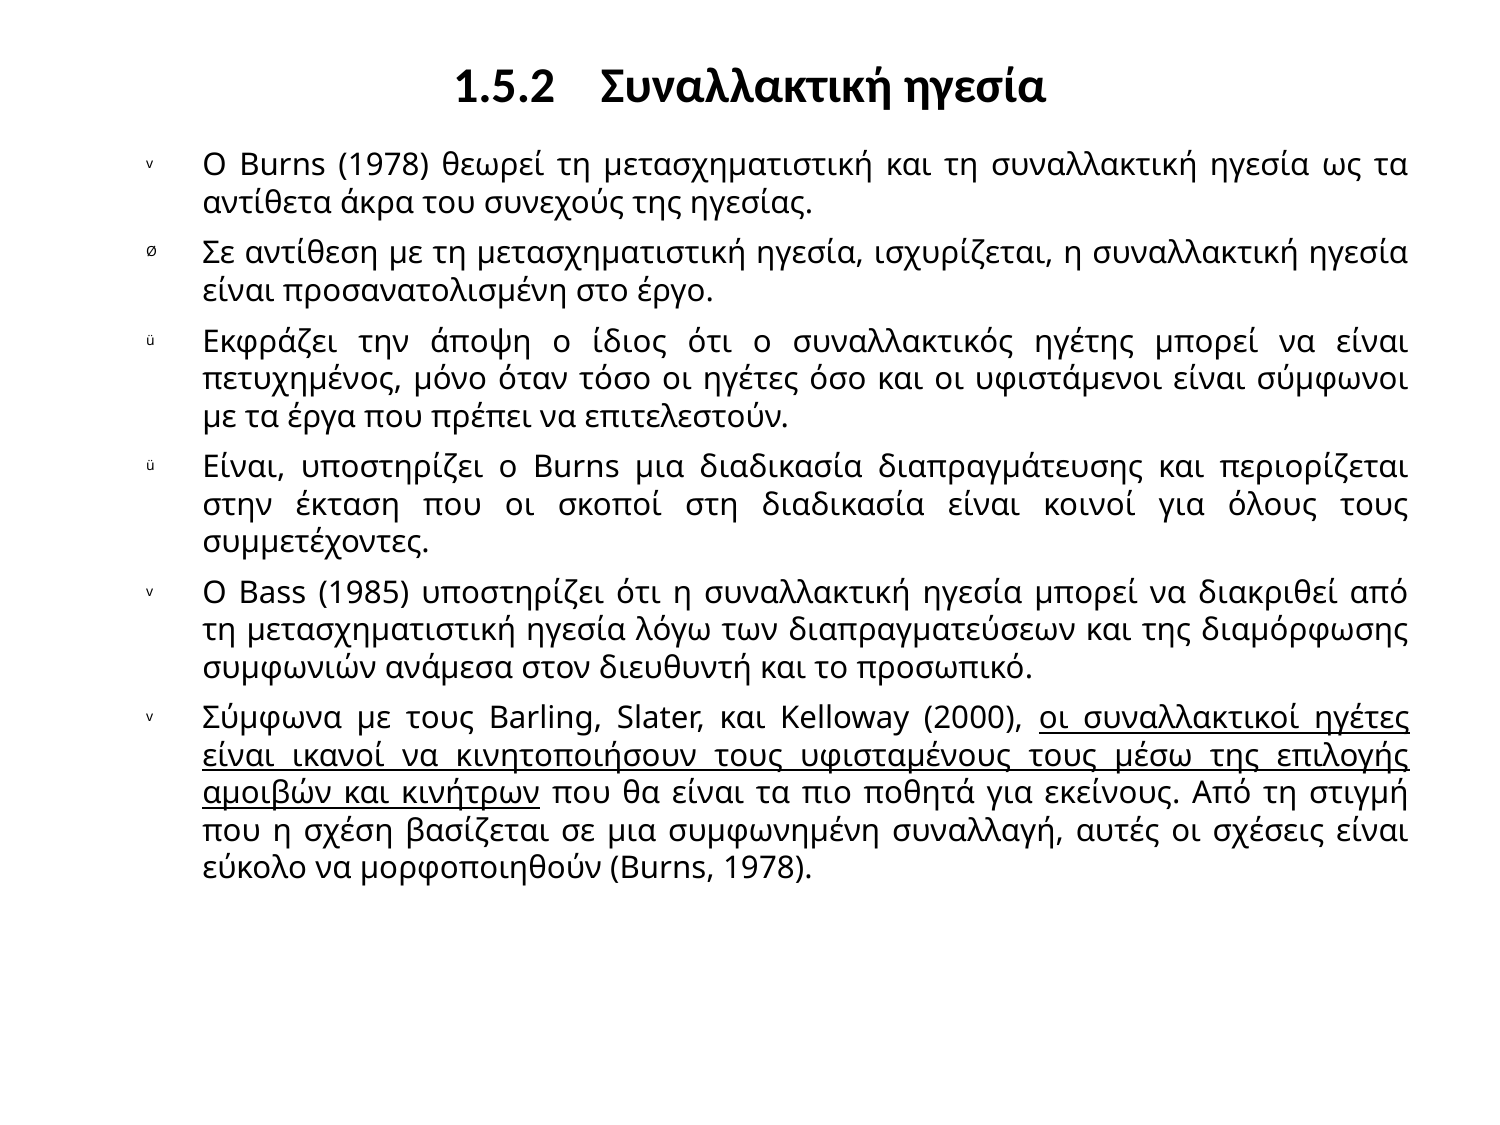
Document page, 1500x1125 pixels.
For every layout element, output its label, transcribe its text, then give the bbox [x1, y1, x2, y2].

list Ο Burns (1978) θεωρεί τη μετασχηματιστική και τη συναλλακτική ηγεσία ως τα αντίθετα άκρα του συνεχούς της ηγεσίας. Σε αντίθεση με τη μετασχηματιστική ηγεσία, ισχυρίζεται, η συναλλακτική ηγεσία είναι προσανατολισμένη στο έργο. Εκφράζει την άποψη ο ίδιος ότι ο συναλλακτικός ηγέτης μπορεί να είναι πετυχημένος, μόνο όταν τόσο οι ηγέτες όσο και οι υφιστάμενοι είναι σύμφωνοι με τα έργα που πρέπει να επιτελεστούν. Είναι, υποστηρίζει ο Burns μια διαδικασία διαπραγμάτευσης και περιορίζεται στην έκταση που οι σκοποί στη διαδικασία είναι κοινοί για όλους τους συμμετέχοντες. Ο Bass (1985) υποστηρίζει ότι η συναλλακτική ηγεσία μπορεί να διακριθεί από τη μετασχηματιστική ηγεσία λόγω των διαπραγματεύσεων και της διαμόρφωσης συμφωνιών ανάμεσα στον διευθυντή και το προσωπικό. Σύμφωνα με τους Barling, Slater, και Kelloway (2000), οι συναλλακτικοί ηγέτες είναι ικανοί να κινητοποιήσουν τους υφισταμένους τους μέσω της επιλογής αμοιβών και κινήτρων που θα είναι τα πιο ποθητά για εκείνους. Από τη στιγμή που η σχέση βασίζεται σε μια συμφωνημένη συναλλαγή, αυτές οι σχέσεις είναι εύκολο να μορφοποιηθούν (Burns, 1978). [75, 137, 1425, 1094]
title 1.5.2 Συναλλακτική ηγεσία [75, 45, 1425, 114]
